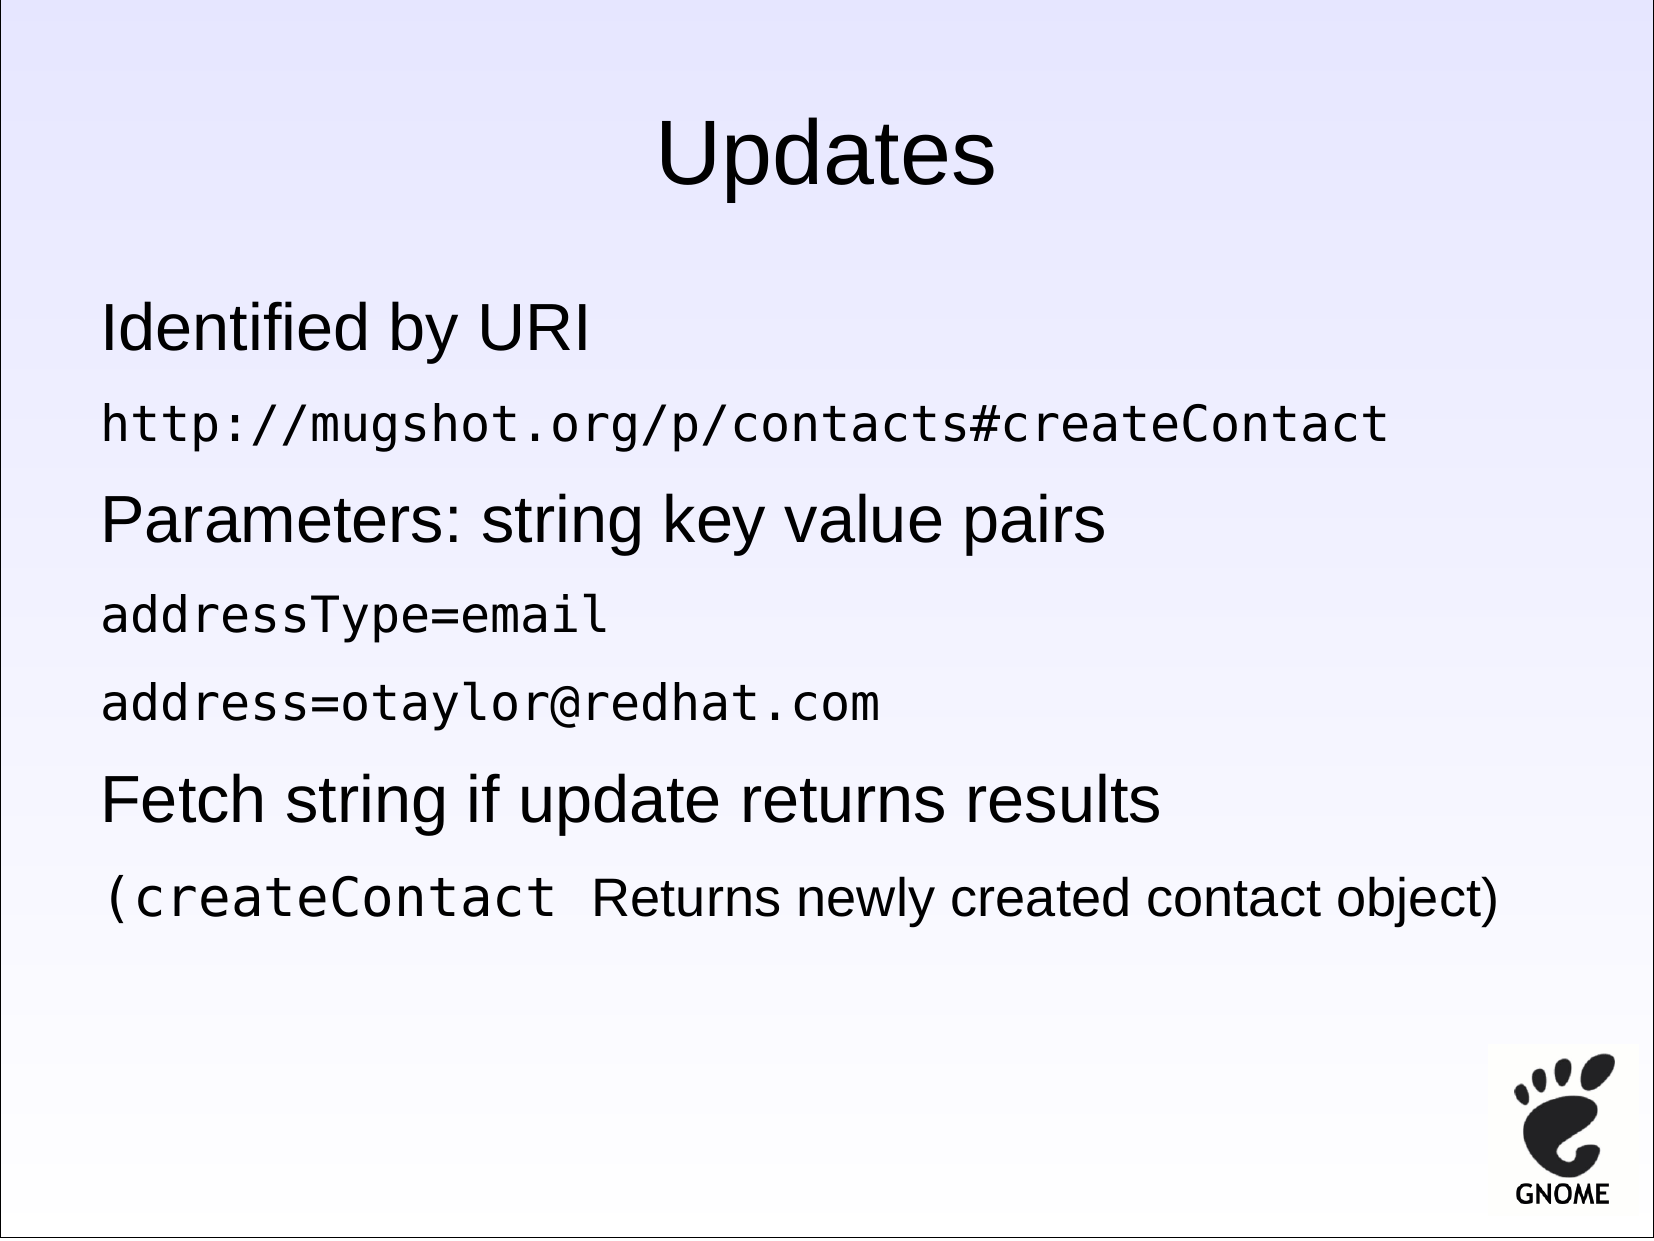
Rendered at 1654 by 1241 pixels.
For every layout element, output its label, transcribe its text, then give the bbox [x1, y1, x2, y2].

title Updates [82, 56, 1571, 250]
picture [1488, 1044, 1639, 1216]
list Identified by URI http://mugshot.org/p/contacts#createContact Parameters: string key value pairs addressType=email address=otaylor@redhat.com Fetch string if update returns results (createContact Returns newly created contact object) [82, 290, 1571, 1094]
